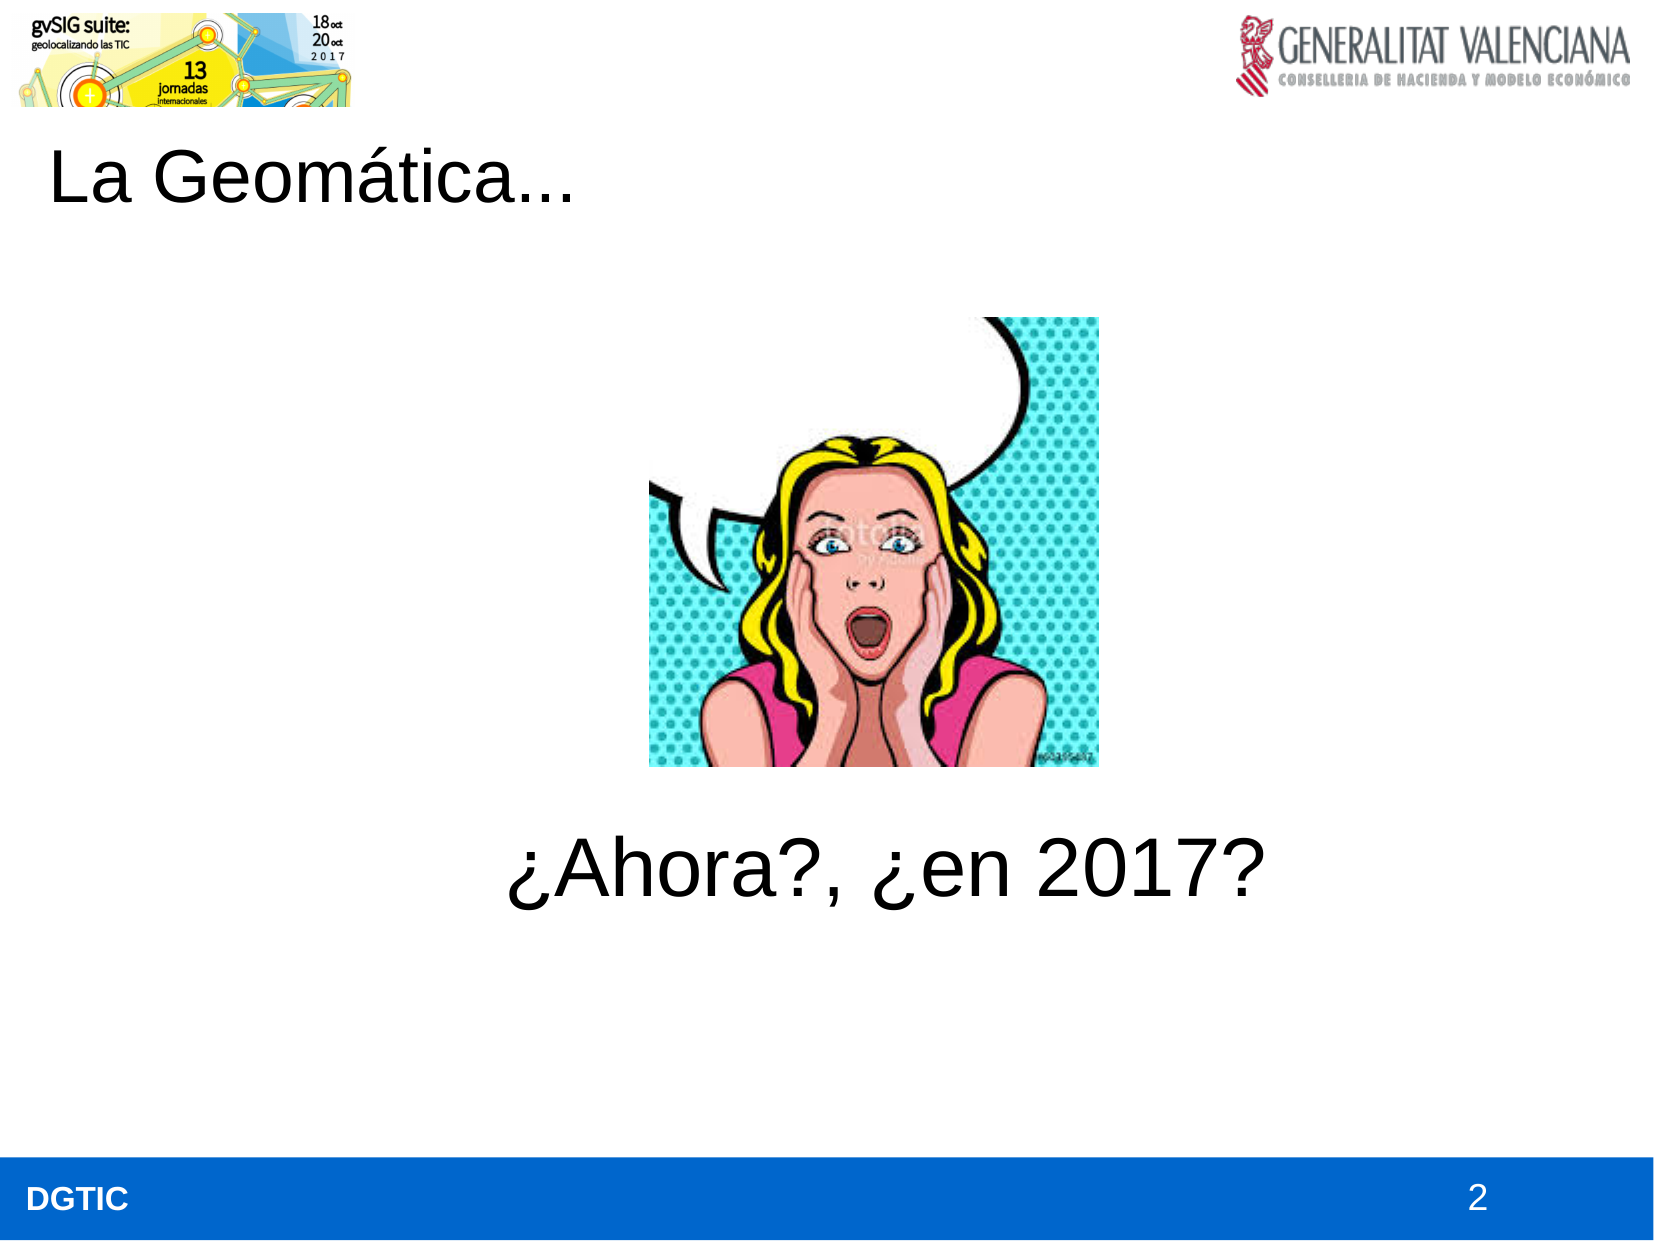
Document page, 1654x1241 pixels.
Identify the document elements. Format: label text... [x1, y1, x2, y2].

picture [11, 13, 355, 107]
picture [1236, 11, 1630, 100]
title La Geomática... [23, 92, 603, 261]
text_box ¿Ahora?, ¿en 2017? [401, 813, 1371, 957]
picture [649, 317, 1099, 767]
